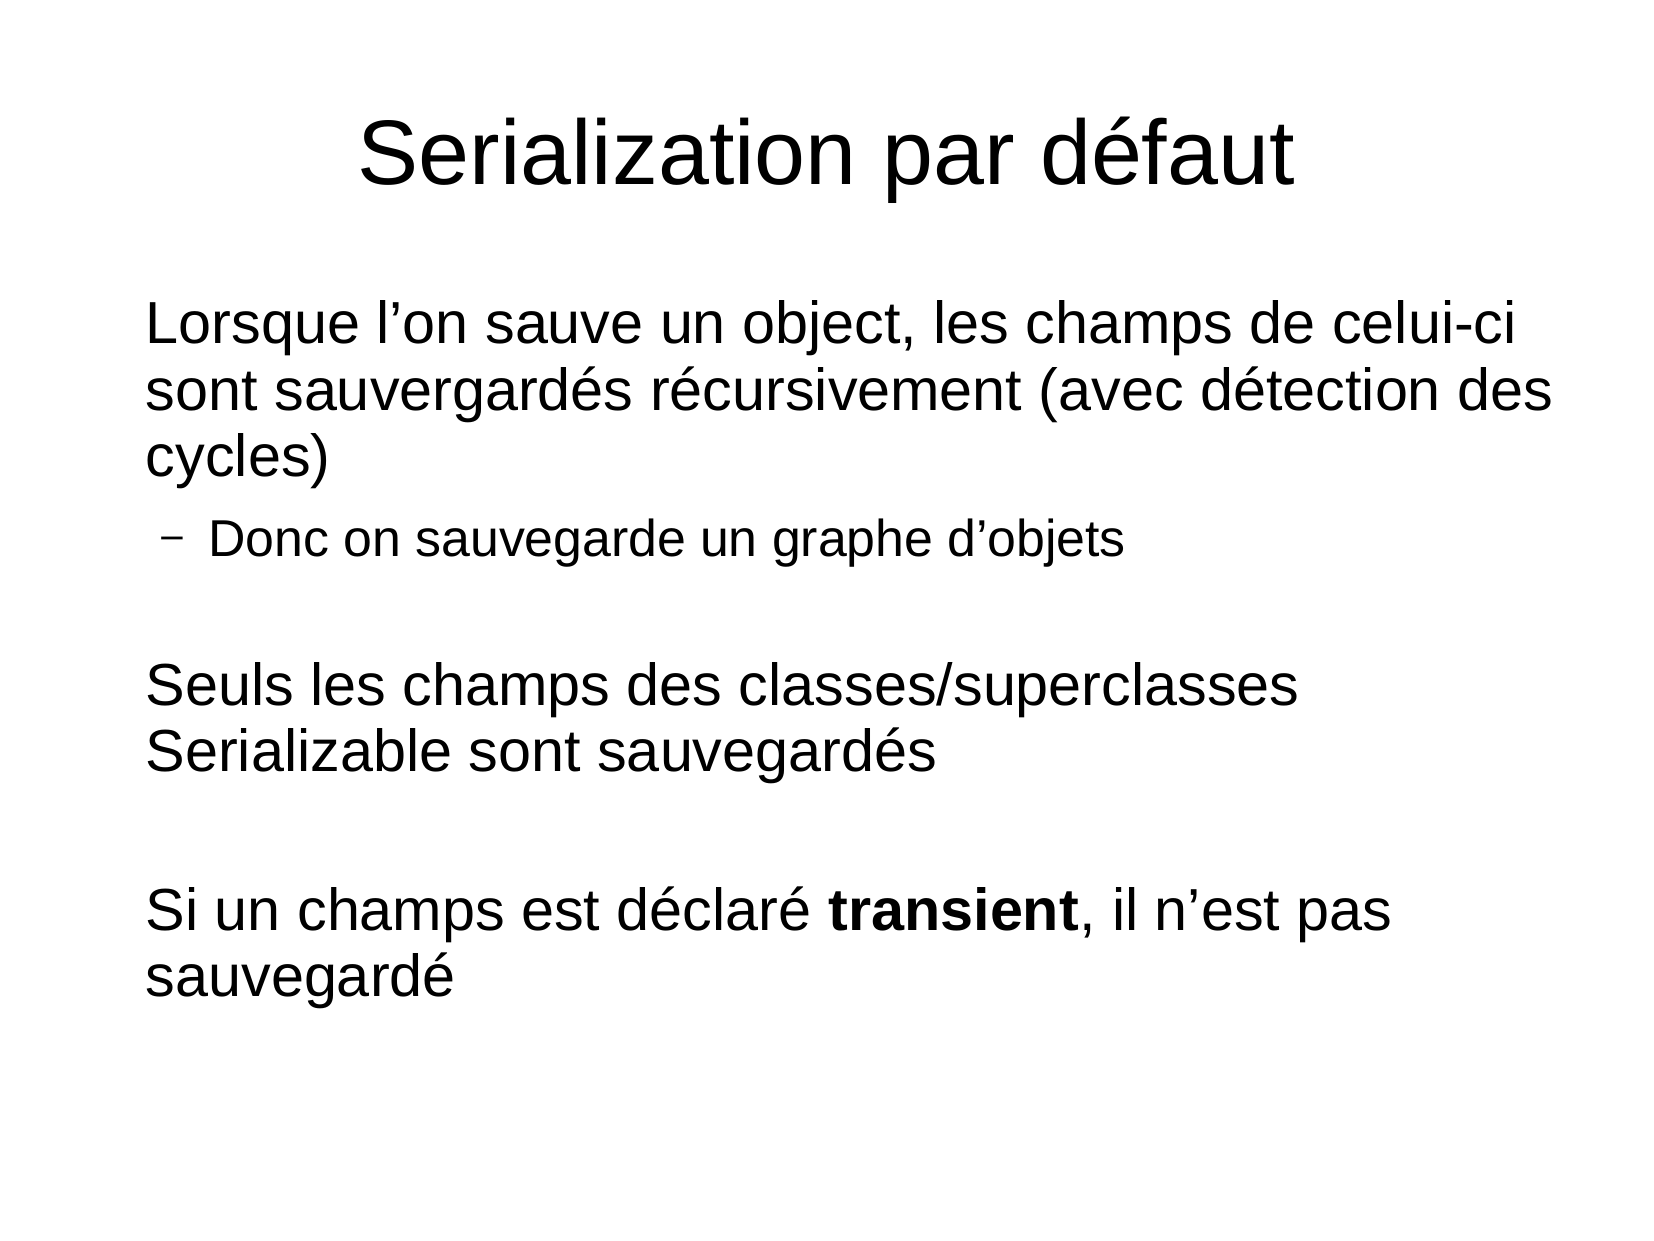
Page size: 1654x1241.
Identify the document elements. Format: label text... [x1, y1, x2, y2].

list Lorsque l’on sauve un object, les champs de celui-ci sont sauvergardés récursivement (avec détection des cycles) Donc on sauvegarde un graphe d’objets Seuls les champs des classes/superclasses Serializable sont sauvegardés Si un champs est déclaré transient, il n’est pas sauvegardé [82, 290, 1571, 1010]
title Serialization par défaut [82, 49, 1571, 257]
